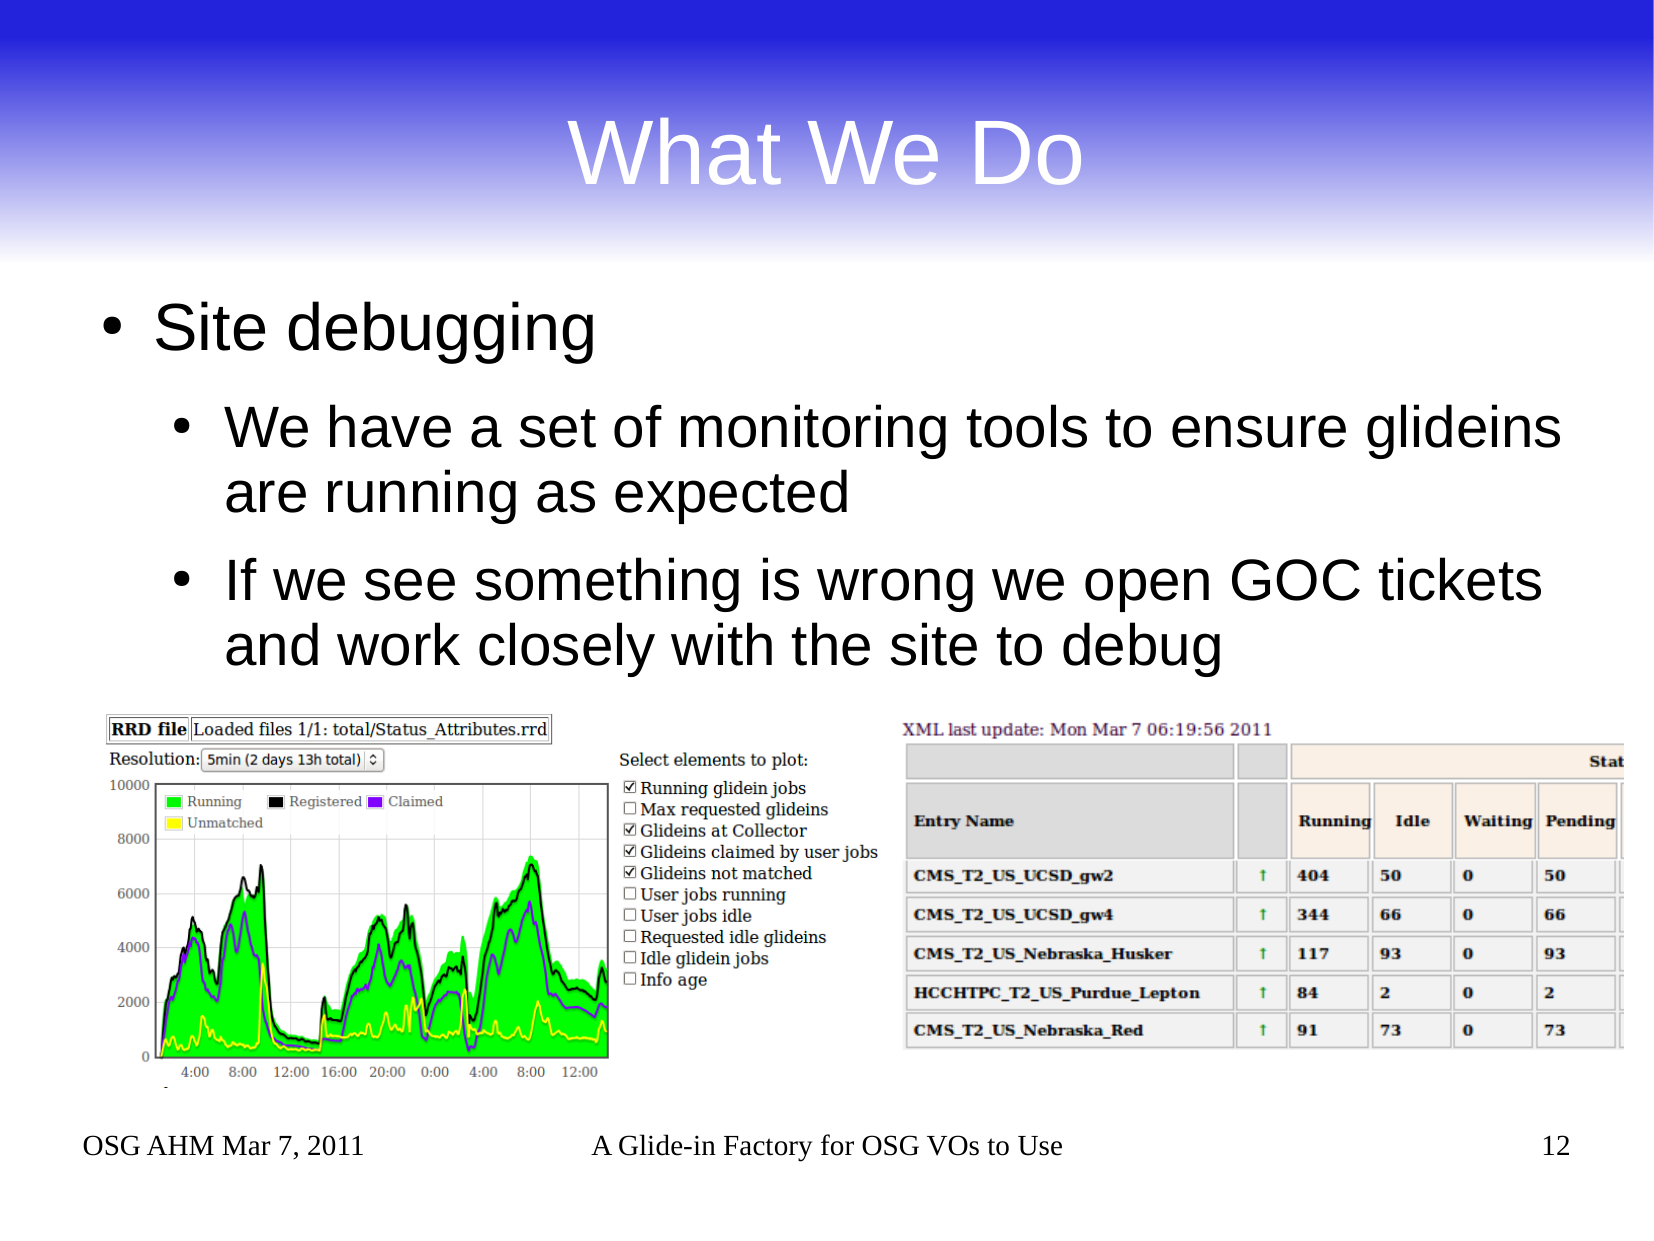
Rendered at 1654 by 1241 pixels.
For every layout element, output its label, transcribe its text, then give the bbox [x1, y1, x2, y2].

list Site debugging We have a set of monitoring tools to ensure glideins are running as expected If we see something is wrong we open GOC tickets and work closely with the site to debug [82, 290, 1571, 1109]
picture [900, 714, 1624, 1051]
picture [101, 712, 888, 1088]
title What We Do [82, 49, 1571, 257]
